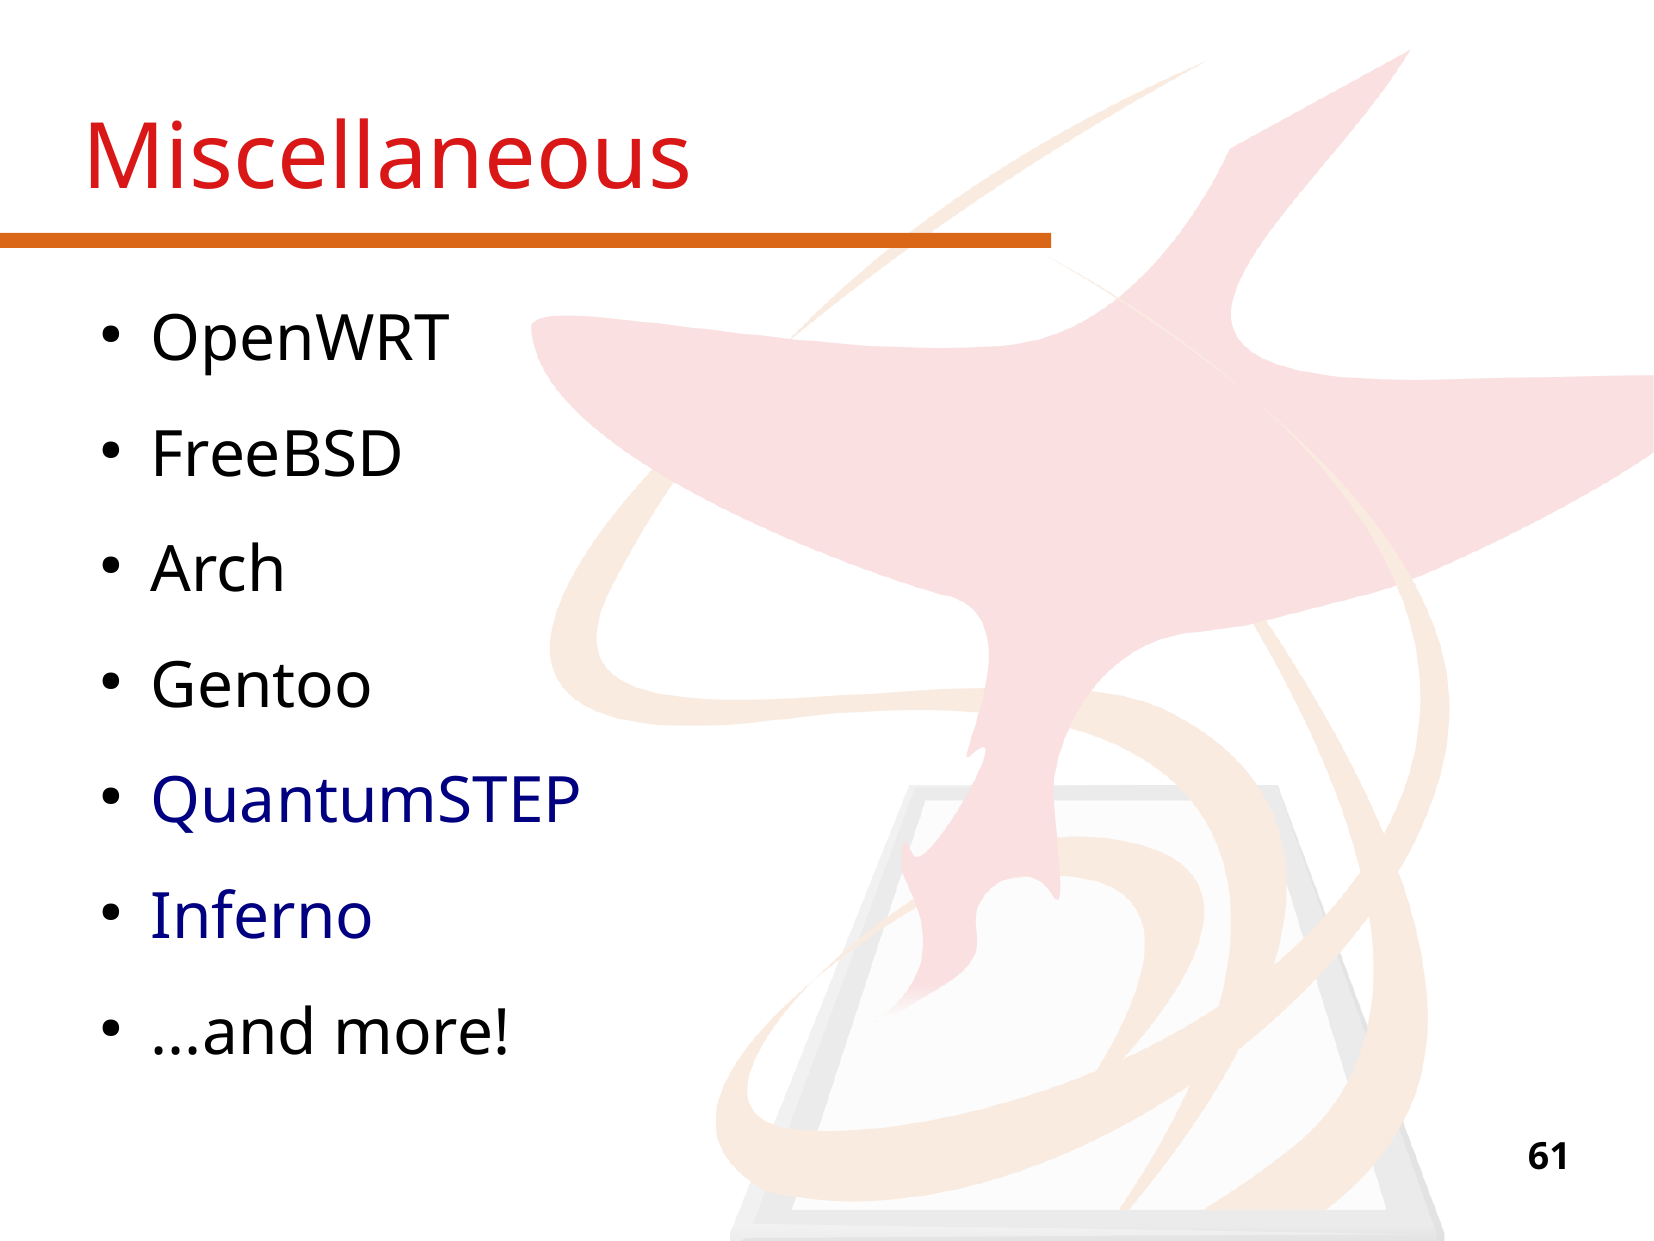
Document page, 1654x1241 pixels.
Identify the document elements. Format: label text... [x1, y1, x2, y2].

picture [531, 49, 1654, 1241]
title Miscellaneous [82, 49, 1571, 257]
list OpenWRT FreeBSD Arch Gentoo QuantumSTEP Inferno ...and more! [82, 290, 1571, 1075]
